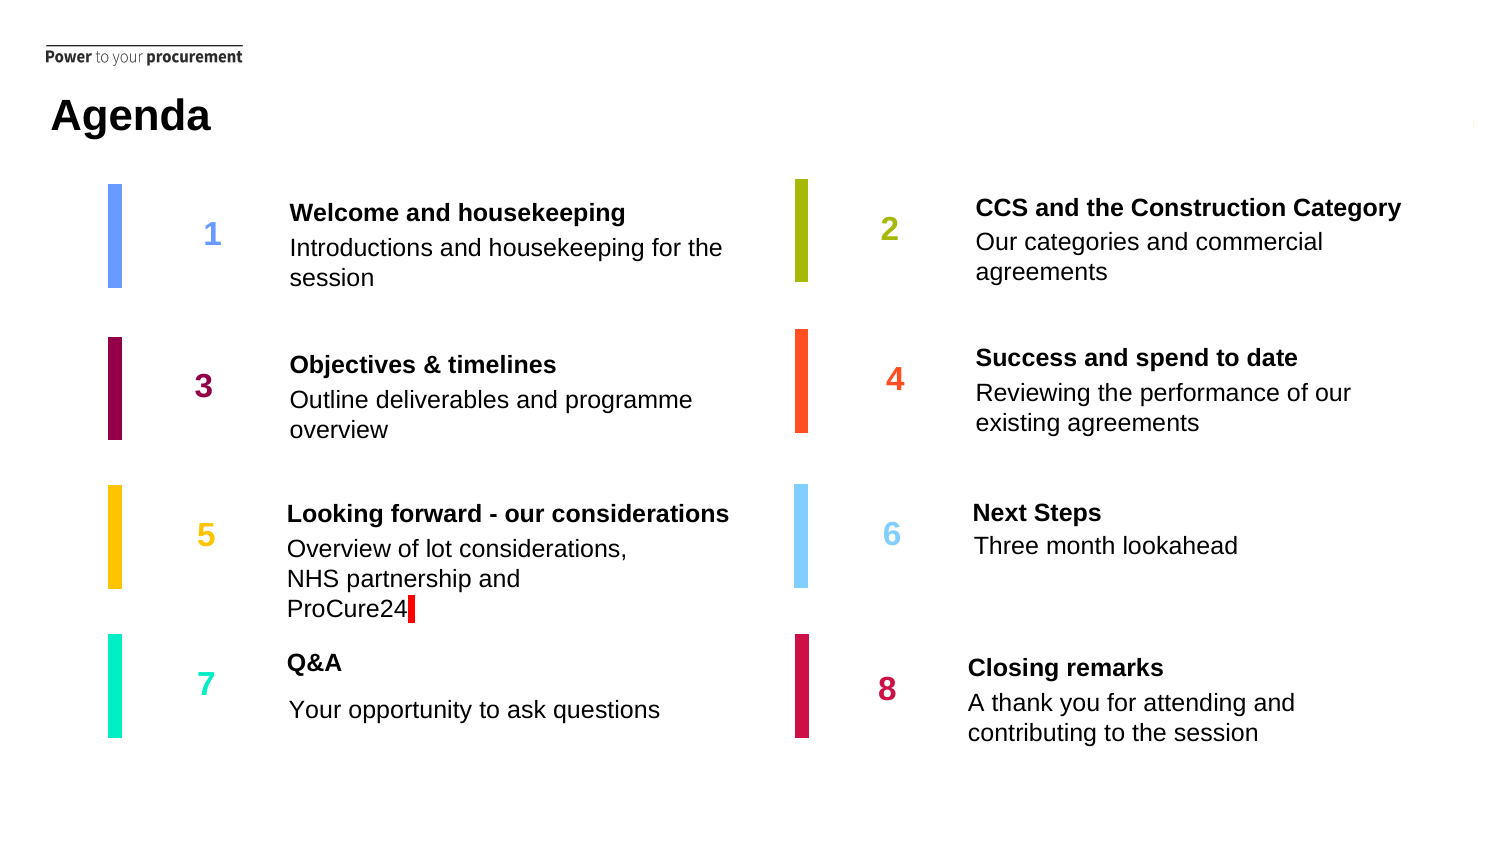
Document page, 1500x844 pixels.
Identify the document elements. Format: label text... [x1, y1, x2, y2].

text_box Your opportunity to ask questions [284, 690, 774, 726]
title Agenda [13, 86, 1473, 160]
text_box Three month lookahead [969, 527, 1329, 563]
text_box Overview of lot considerations, NHS partnership and ProCure24 [282, 530, 642, 656]
text_box Welcome and housekeeping [285, 194, 775, 229]
text_box 5 [158, 511, 254, 556]
text_box 2 [845, 204, 935, 250]
text_box [108, 184, 122, 288]
text_box [795, 329, 808, 433]
text_box A thank you for attending and contributing to the session [963, 684, 1323, 750]
text_box CCS and the Construction Category [971, 188, 1458, 224]
text_box [795, 634, 809, 738]
text_box Looking forward - our considerations [282, 495, 761, 530]
text_box 1 [165, 209, 261, 255]
text_box [794, 484, 808, 588]
text_box Reviewing the performance of our existing agreements [971, 374, 1422, 470]
text_box 8 [839, 664, 935, 710]
text_box Our categories and commercial agreements [971, 223, 1422, 289]
text_box 7 [158, 659, 254, 705]
text_box [108, 485, 122, 589]
text_box Next Steps [968, 494, 1447, 529]
text_box Introductions and housekeeping for the session [285, 229, 764, 295]
text_box 6 [844, 509, 940, 555]
text_box Closing remarks [963, 649, 1442, 684]
text_box [108, 337, 122, 440]
text_box Success and spend to date [971, 339, 1458, 374]
text_box 3 [158, 362, 250, 407]
text_box 4 [847, 354, 943, 400]
text_box Objectives & timelines [285, 346, 764, 382]
text_box Outline deliverables and programme overview [285, 381, 736, 447]
text_box [795, 179, 808, 282]
text_box Q&A [282, 644, 761, 679]
